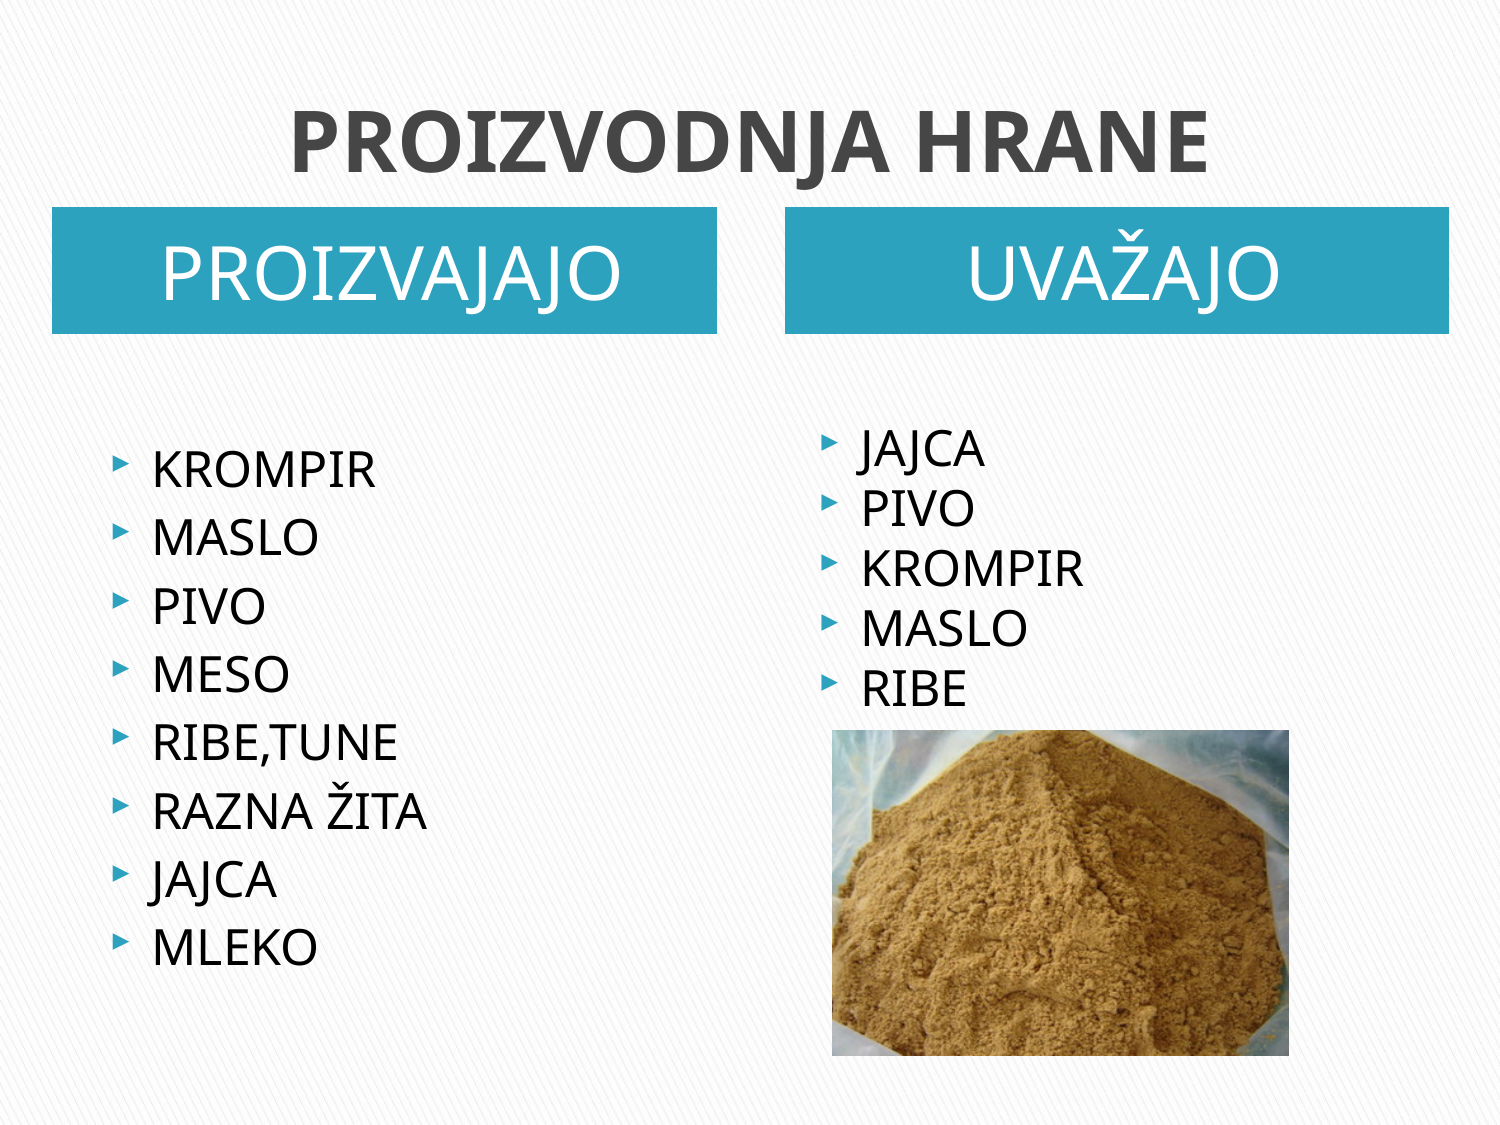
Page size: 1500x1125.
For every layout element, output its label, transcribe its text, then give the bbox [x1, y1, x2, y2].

title PROIZVODNJA HRANE [75, 44, 1425, 233]
list PROIZVAJAJO [53, 208, 716, 334]
list UVAŽAJO [785, 208, 1449, 334]
picture [0, 0, 1500, 1125]
list JAJCA PIVO KROMPIR MASLO RIBE [785, 408, 1449, 1056]
list KROMPIR MASLO PIVO MESO RIBE,TUNE RAZNA ŽITA JAJCA MLEKO [76, 361, 740, 1009]
